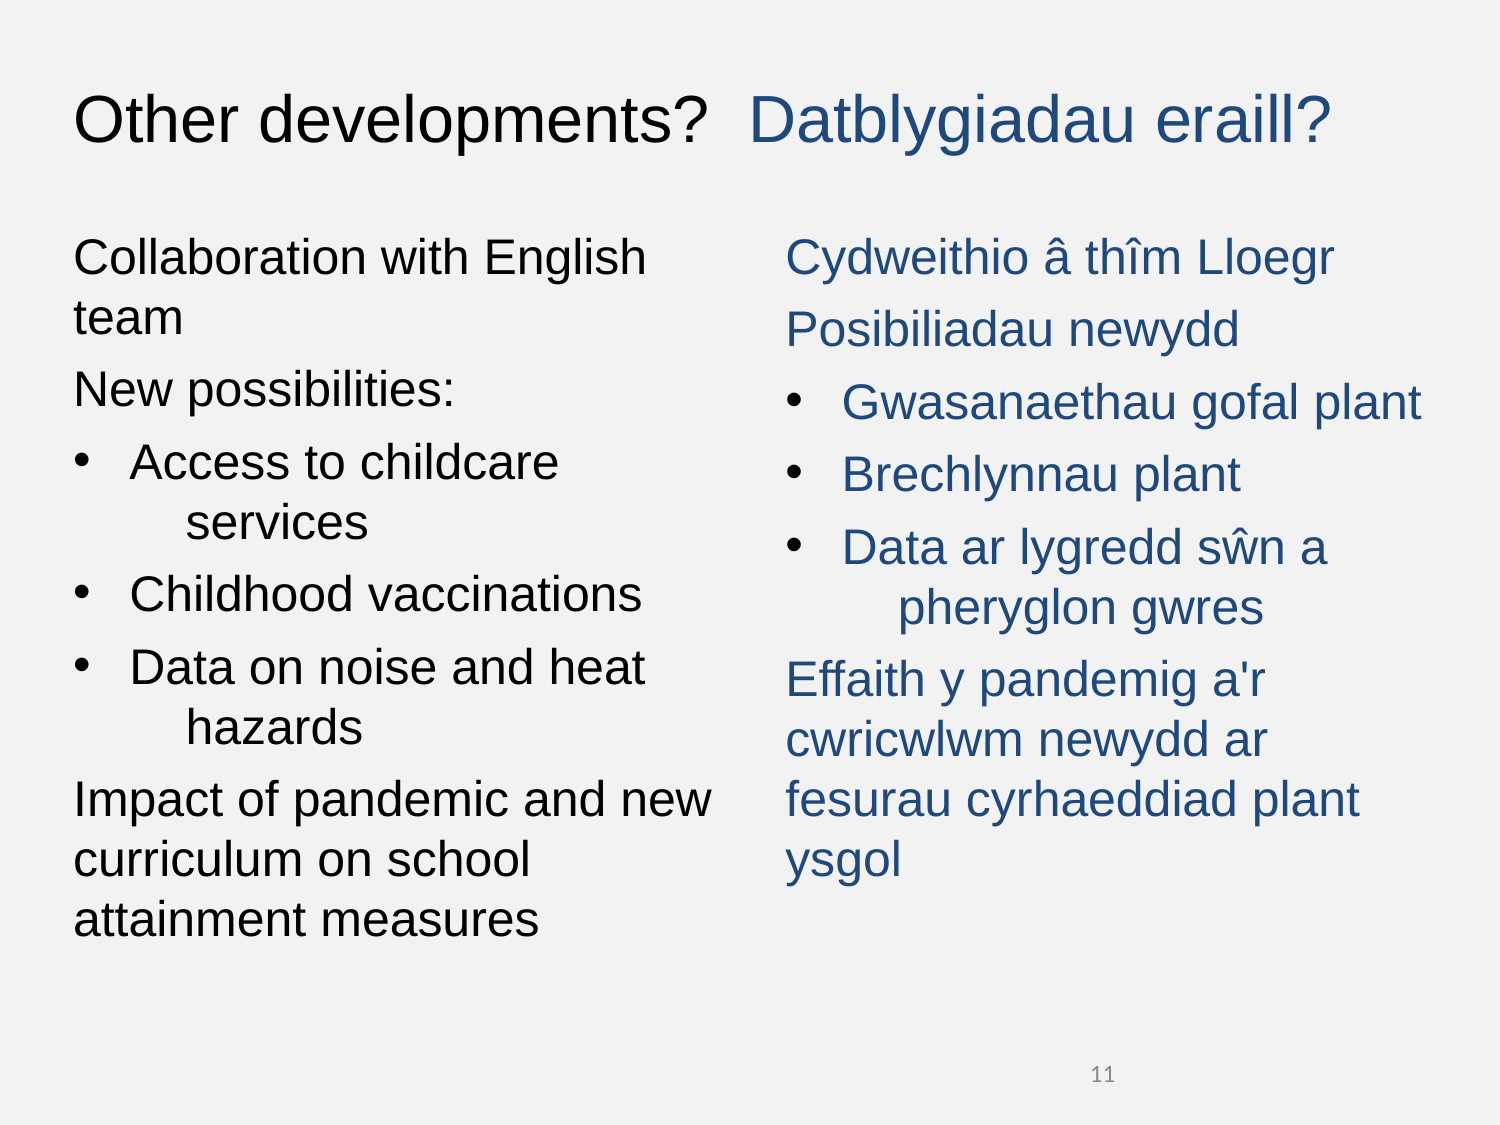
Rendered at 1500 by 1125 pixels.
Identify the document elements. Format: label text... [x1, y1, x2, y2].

title Other developments? Datblygiadau eraill? [58, 45, 1483, 186]
text_box 11 [1074, 1042, 1426, 1103]
text_box Cydweithio â thîm Lloegr Posibiliadau newydd Gwasanaethau gofal plant Brechlynnau plant Data ar lygredd sŵn a pheryglon gwres Effaith y pandemig a'r cwricwlwm newydd ar fesurau cyrhaeddiad plant ysgol [770, 217, 1462, 962]
text_box Collaboration with English team New possibilities: Access to childcare services Childhood vaccinations Data on noise and heat hazards Impact of pandemic and new curriculum on school attainment measures [58, 217, 750, 1022]
